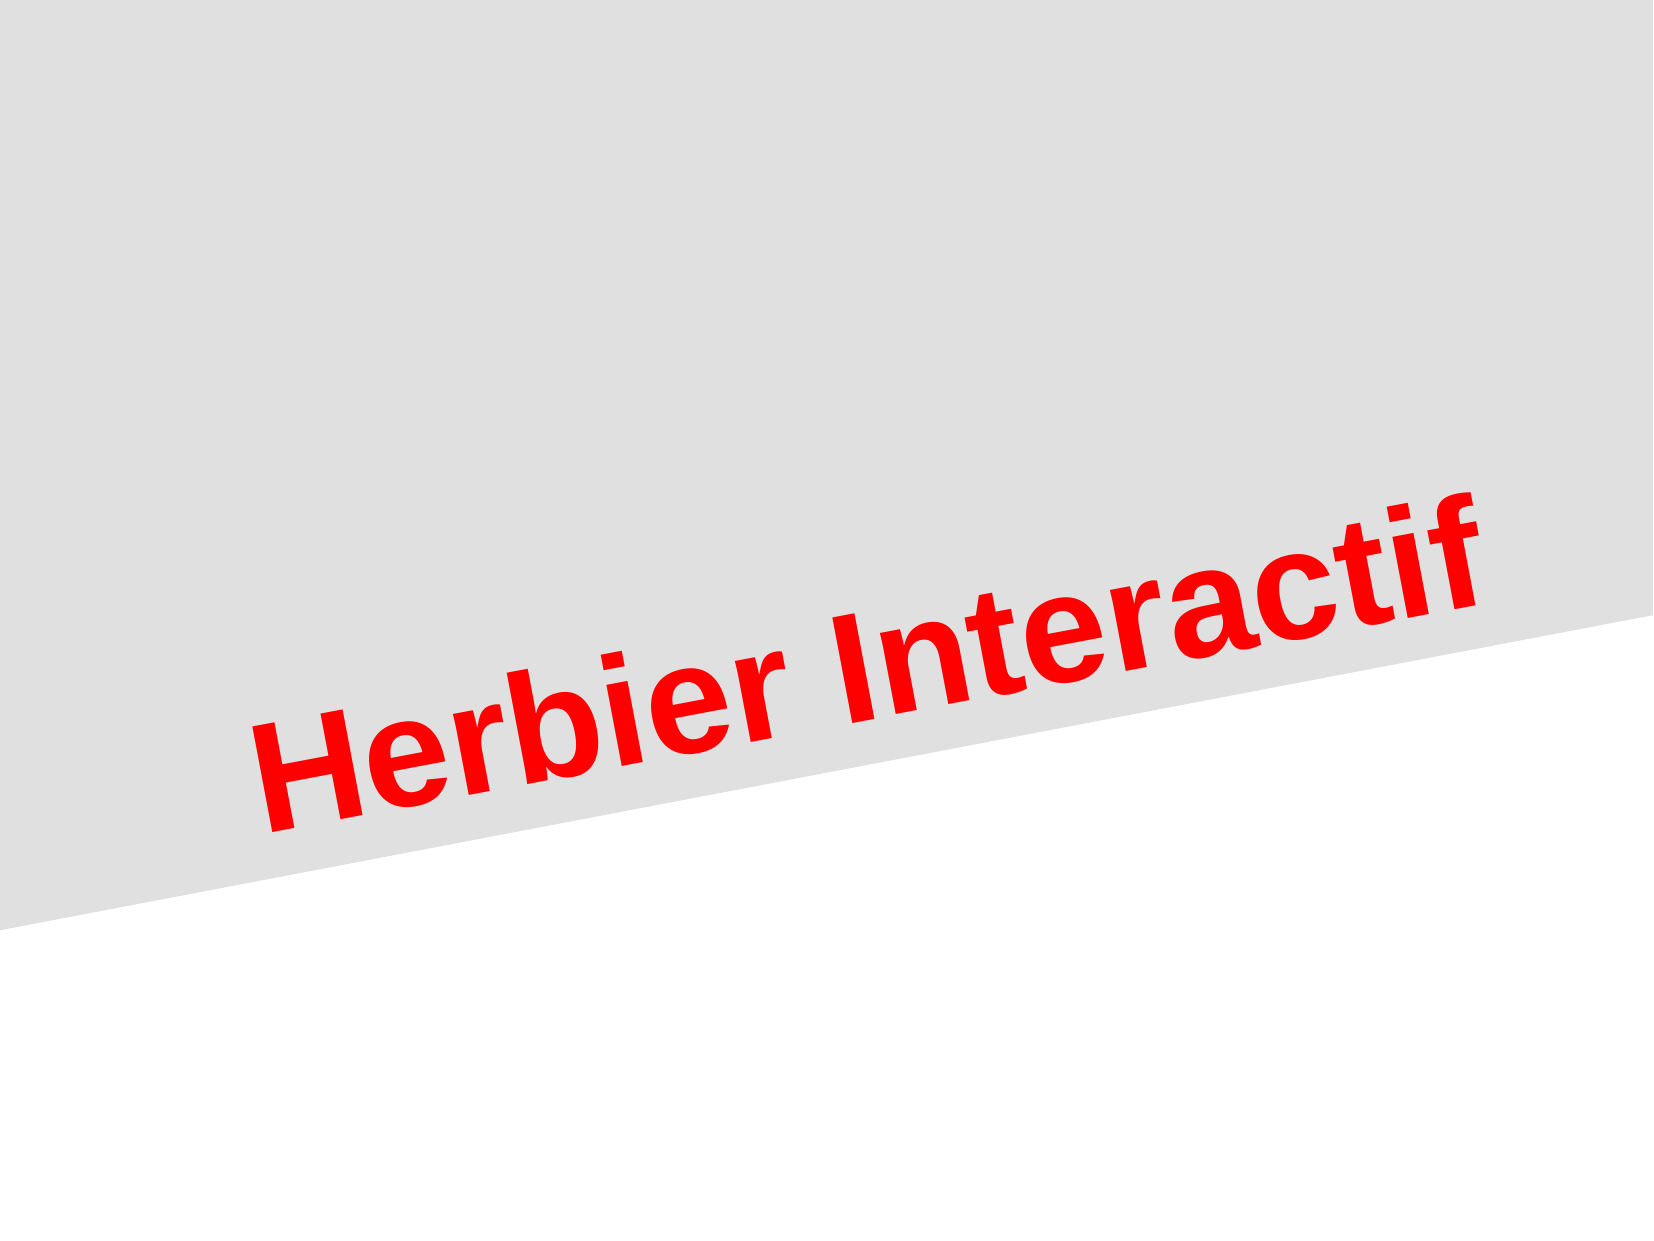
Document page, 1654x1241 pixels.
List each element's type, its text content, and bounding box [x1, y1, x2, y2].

title Herbier Interactif [103, 354, 1630, 897]
text_box [100, 637, 1556, 1040]
